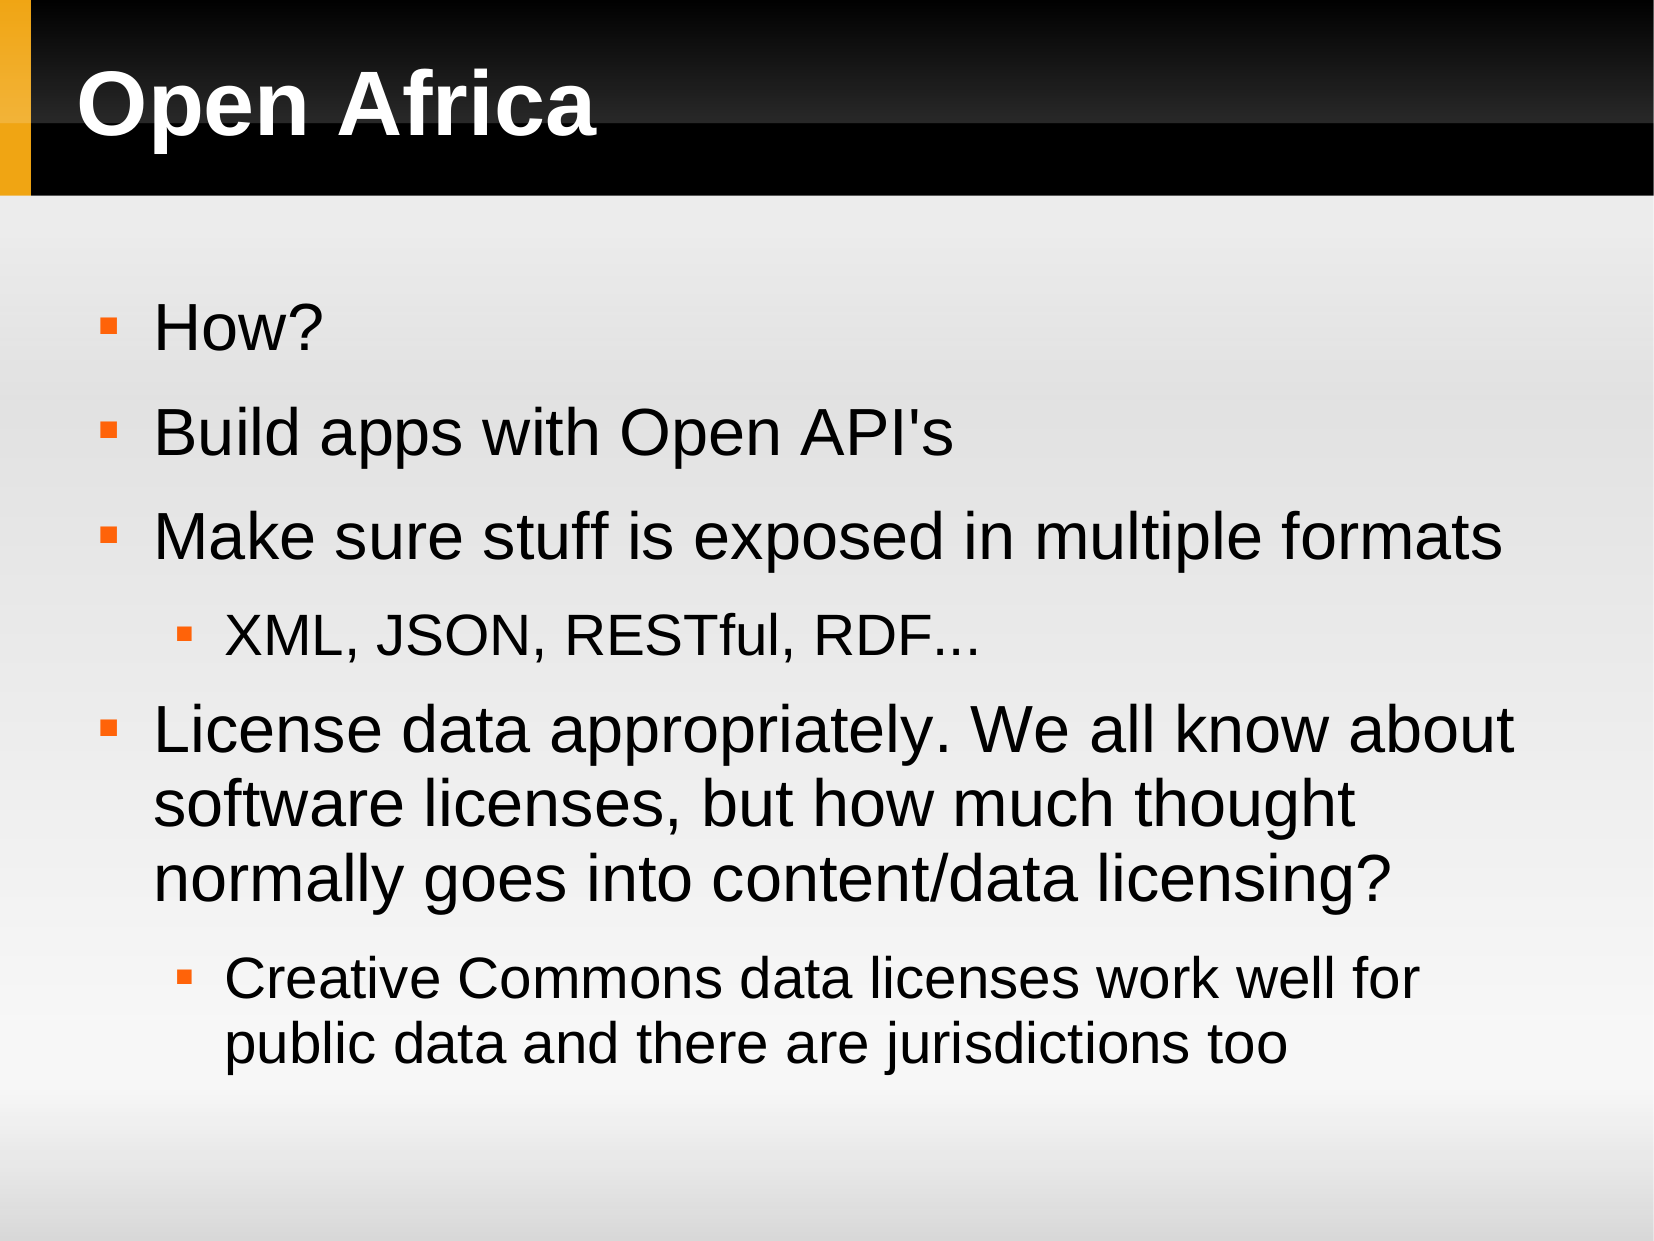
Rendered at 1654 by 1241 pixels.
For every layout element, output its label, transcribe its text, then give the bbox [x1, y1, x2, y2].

list How? Build apps with Open API's Make sure stuff is exposed in multiple formats XML, JSON, RESTful, RDF... License data appropriately. We all know about software licenses, but how much thought normally goes into content/data licensing? Creative Commons data licenses work well for public data and there are jurisdictions too [82, 290, 1571, 1109]
picture [0, 0, 1654, 1241]
title Open Africa [76, 0, 1565, 208]
